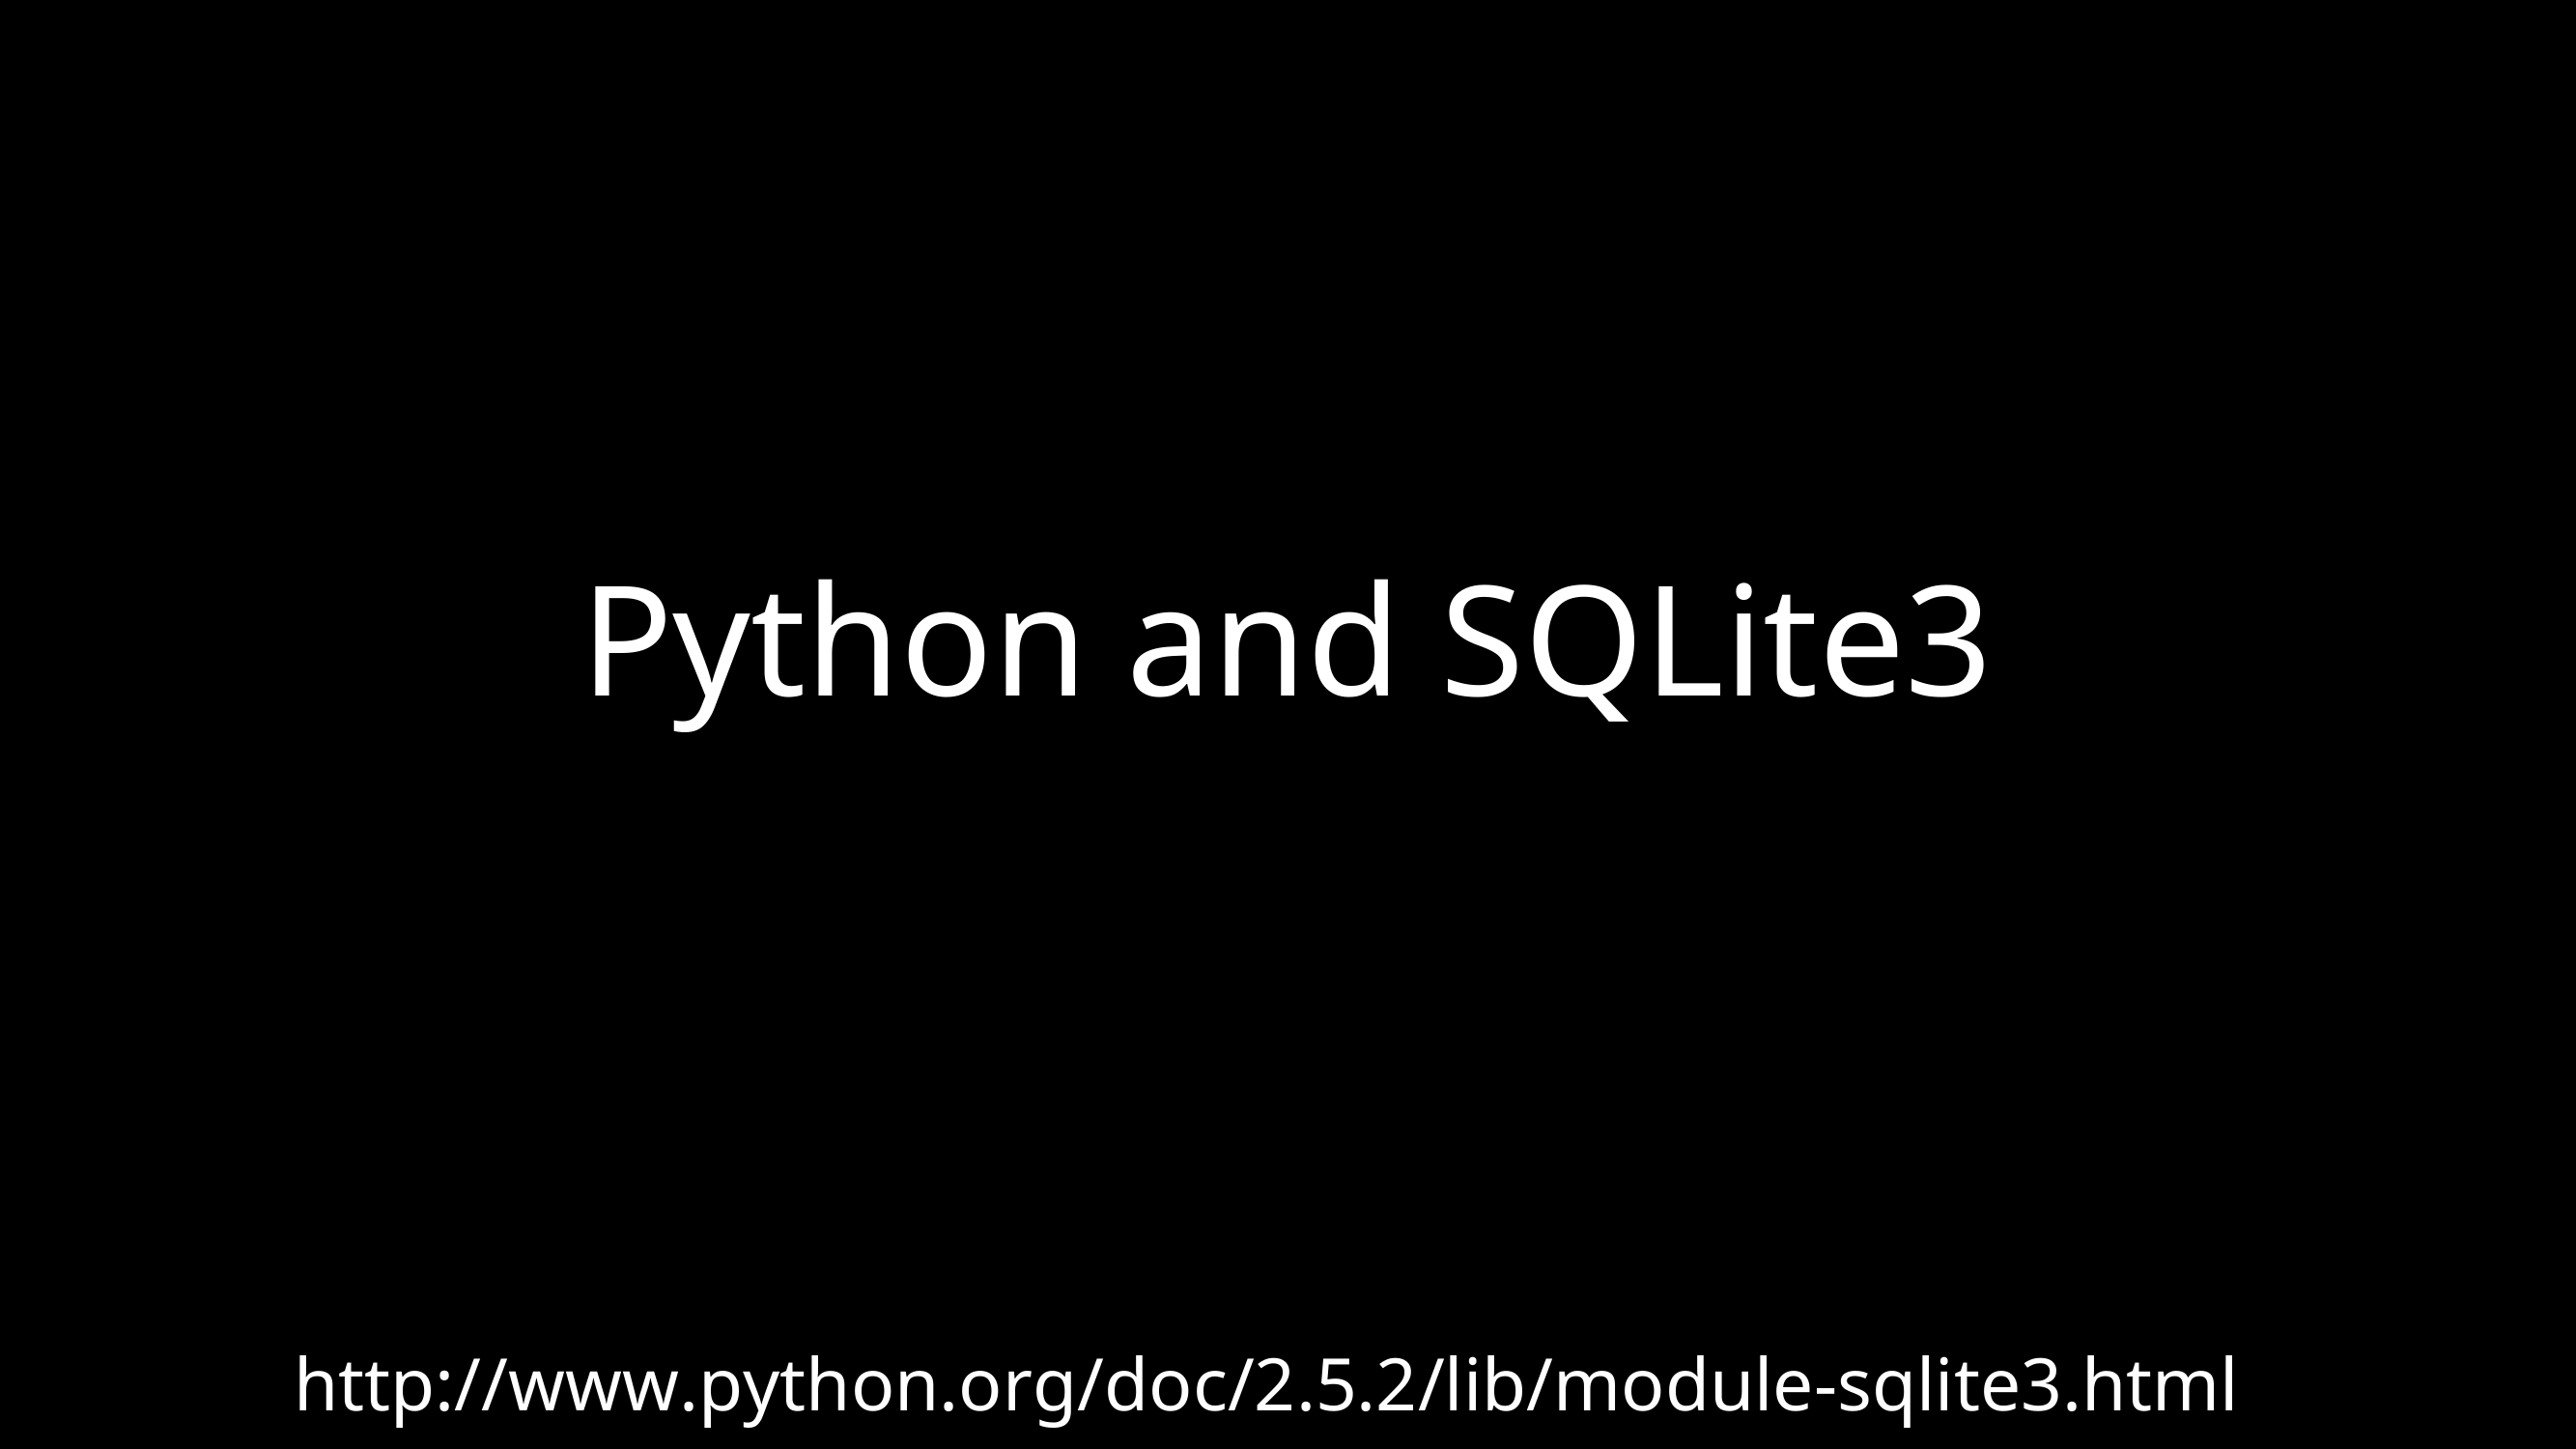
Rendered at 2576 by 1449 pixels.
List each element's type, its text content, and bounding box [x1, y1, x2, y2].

text_box http://www.python.org/doc/2.5.2/lib/module-sqlite3.html [294, 1338, 2241, 1426]
title Python and SQLite3 [183, 243, 2392, 733]
